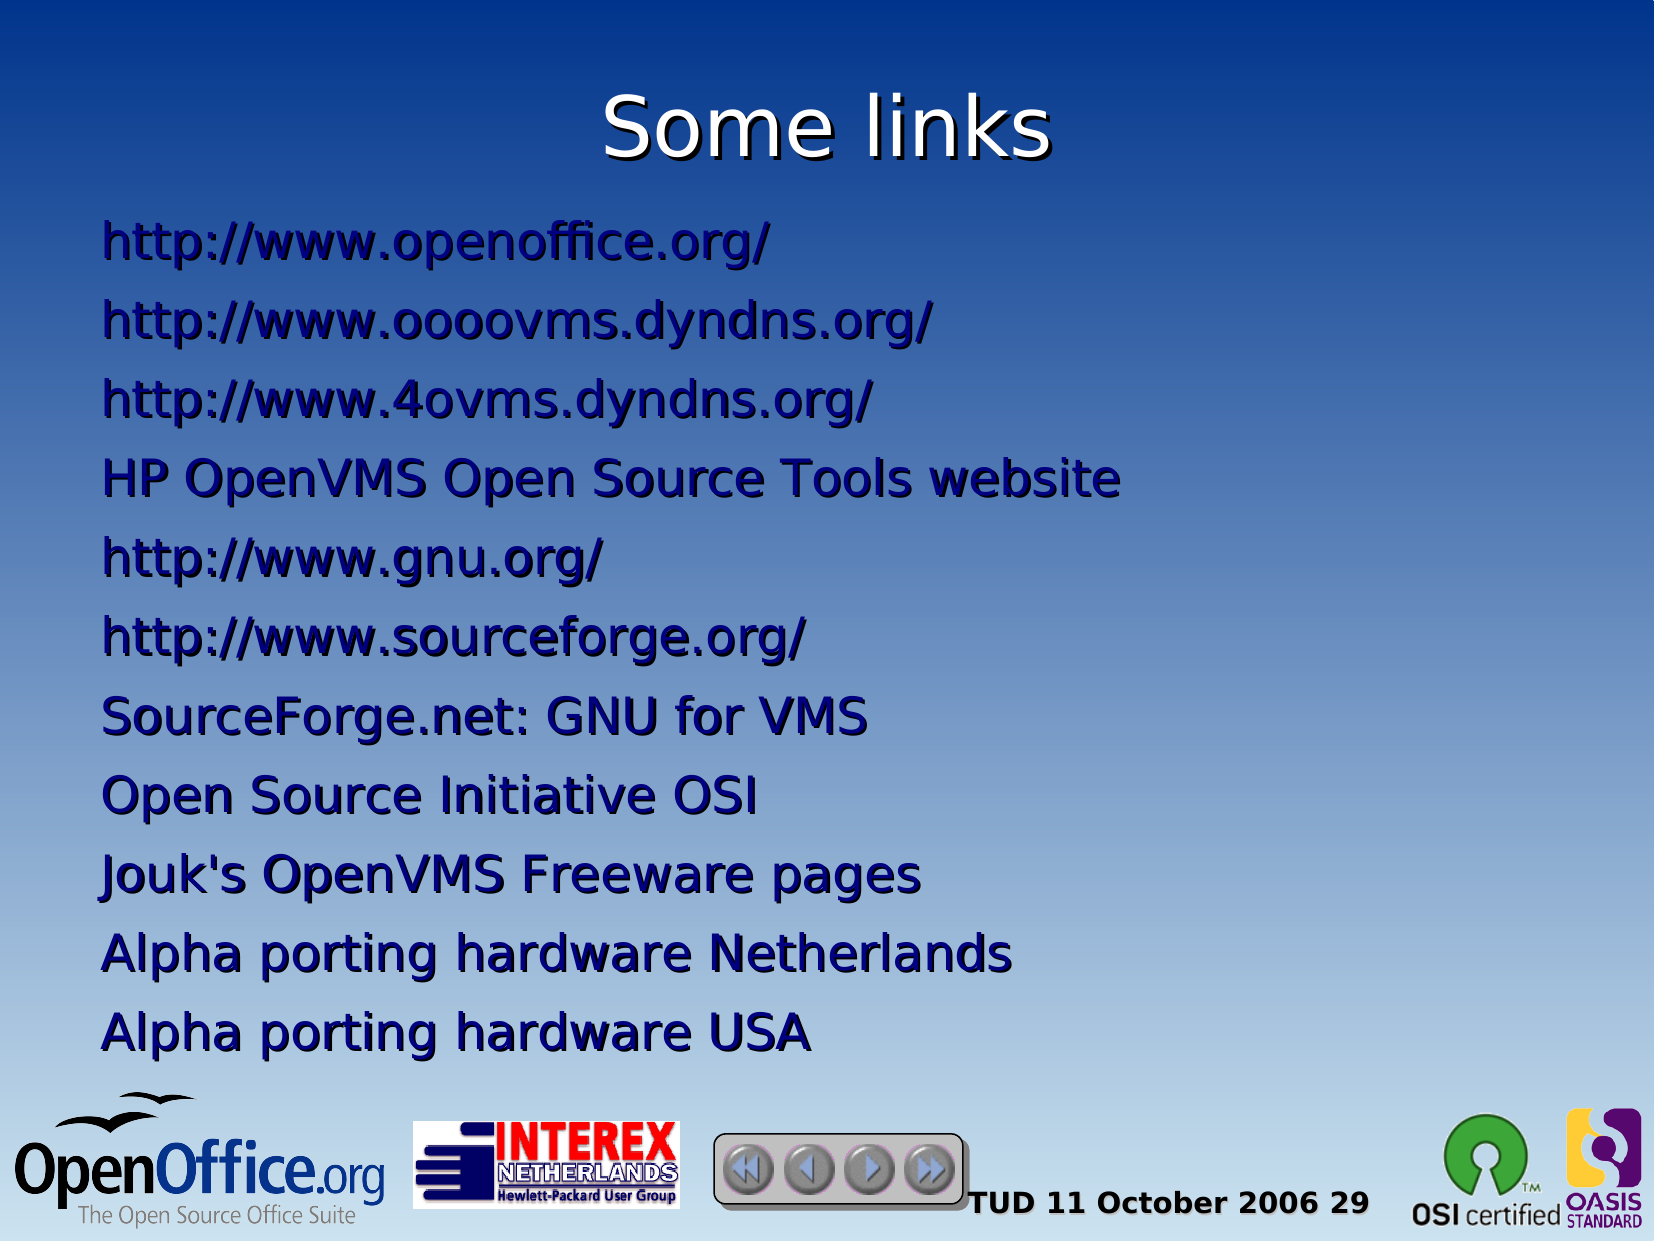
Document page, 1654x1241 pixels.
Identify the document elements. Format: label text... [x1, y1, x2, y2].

picture [15, 1092, 384, 1229]
picture [1405, 1102, 1654, 1238]
title Some links [82, 49, 1571, 208]
picture [413, 1121, 680, 1209]
picture [723, 1144, 774, 1195]
picture [844, 1144, 895, 1195]
picture [904, 1144, 955, 1195]
picture [784, 1144, 835, 1195]
list http://www.openoffice.org/ http://www.oooovms.dyndns.org/ http://www.4ovms.dyndns.org/ HP OpenVMS Open Source Tools website http://www.gnu.org/ http://www.sourceforge.org/ SourceForge.net: GNU for VMS Open Source Initiative OSI Jouk's OpenVMS Freeware pages Alpha porting hardware Netherlands Alpha porting hardware USA [82, 212, 1571, 1070]
text_box [714, 1133, 963, 1204]
text_box TUD 11 October 2006 32 [974, 1181, 1500, 1241]
